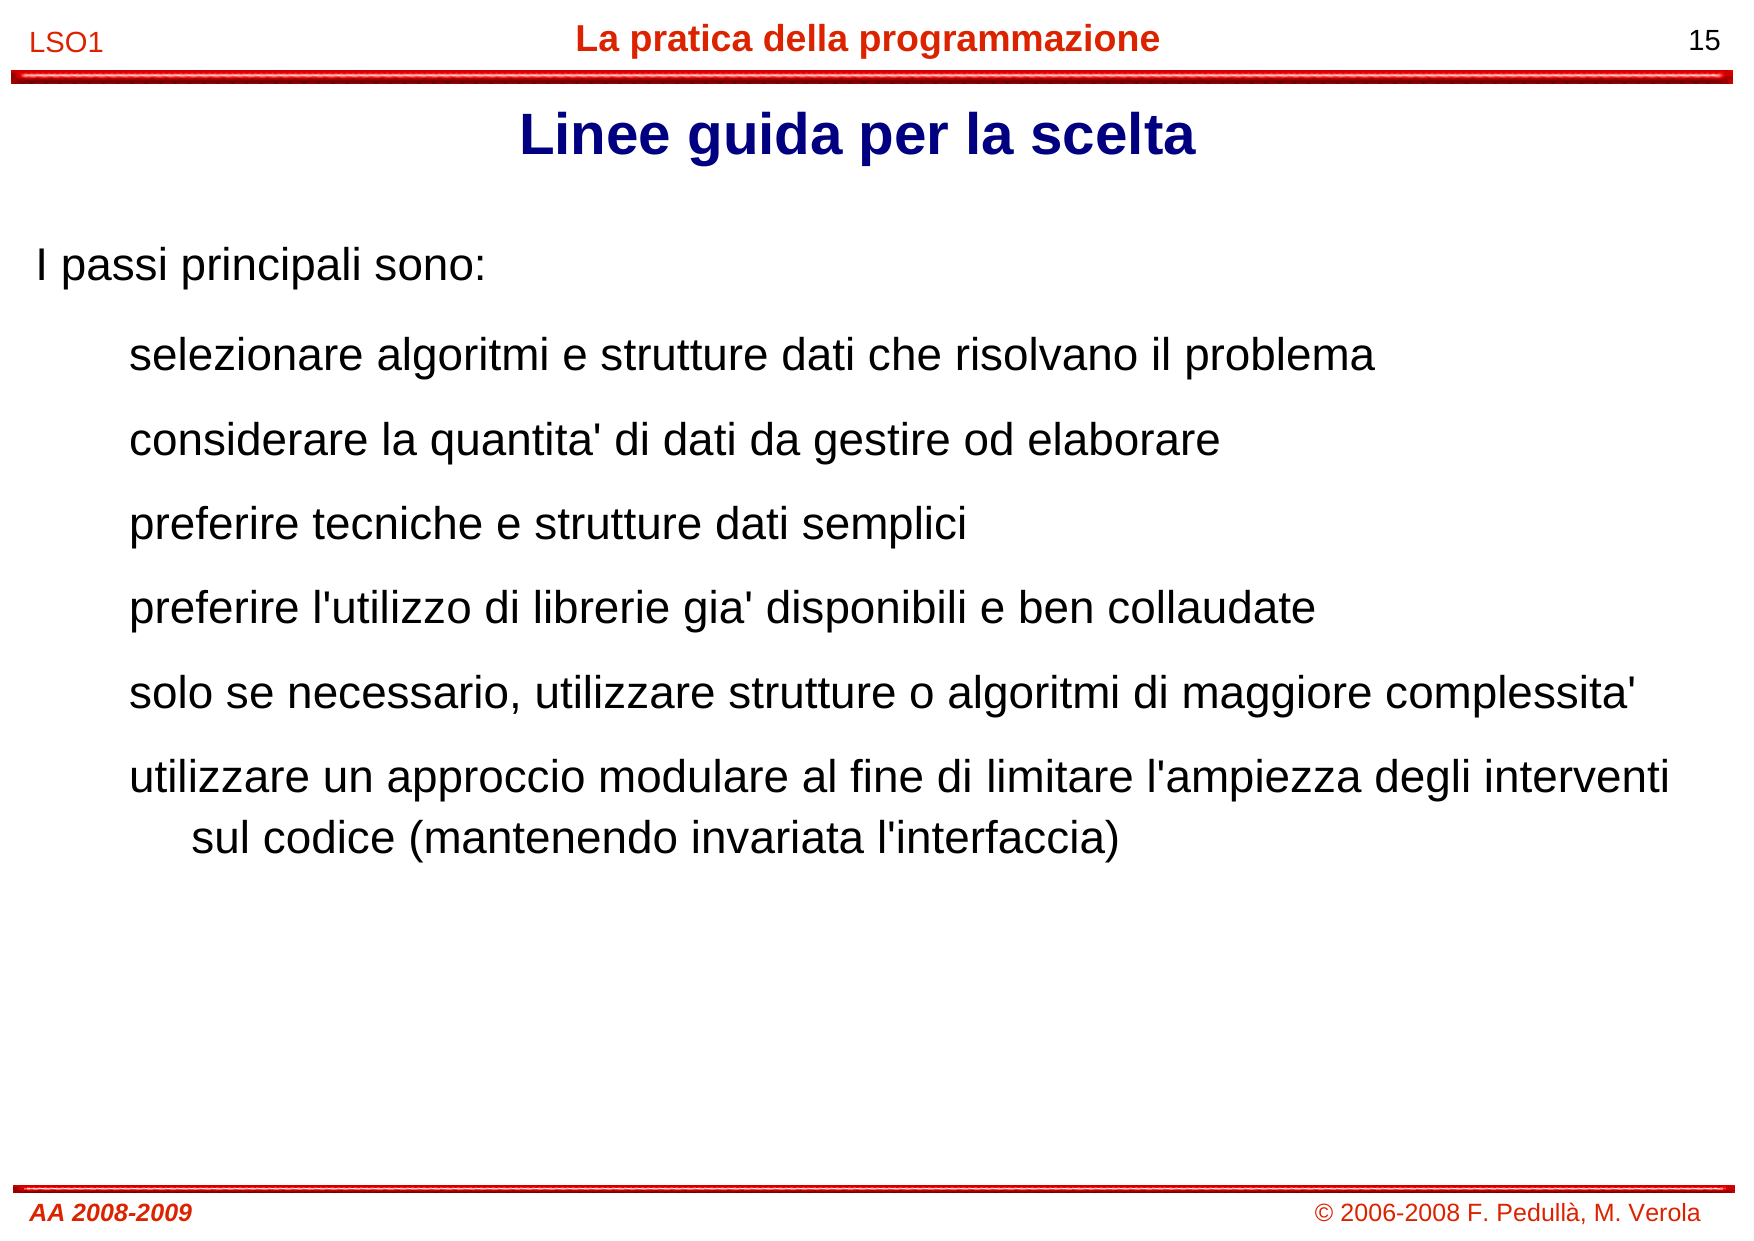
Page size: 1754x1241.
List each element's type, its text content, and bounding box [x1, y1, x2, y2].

picture [13, 1185, 1735, 1193]
picture [11, 70, 1733, 84]
text_box Linee guida per la scelta [386, 98, 1330, 187]
list I passi principali sono: selezionare algoritmi e strutture dati che risolvano il problema considerare la quantita' di dati da gestire od elaborare preferire tecniche e strutture dati semplici preferire l'utilizzo di librerie gia' disponibili e ben collaudate solo se necessario, utilizzare strutture o algoritmi di maggiore complessita' utilizzare un approccio modulare al fine di limitare l'ampiezza degli interventi sul codice (mantenendo invariata l'interfaccia) [35, 238, 1717, 1094]
